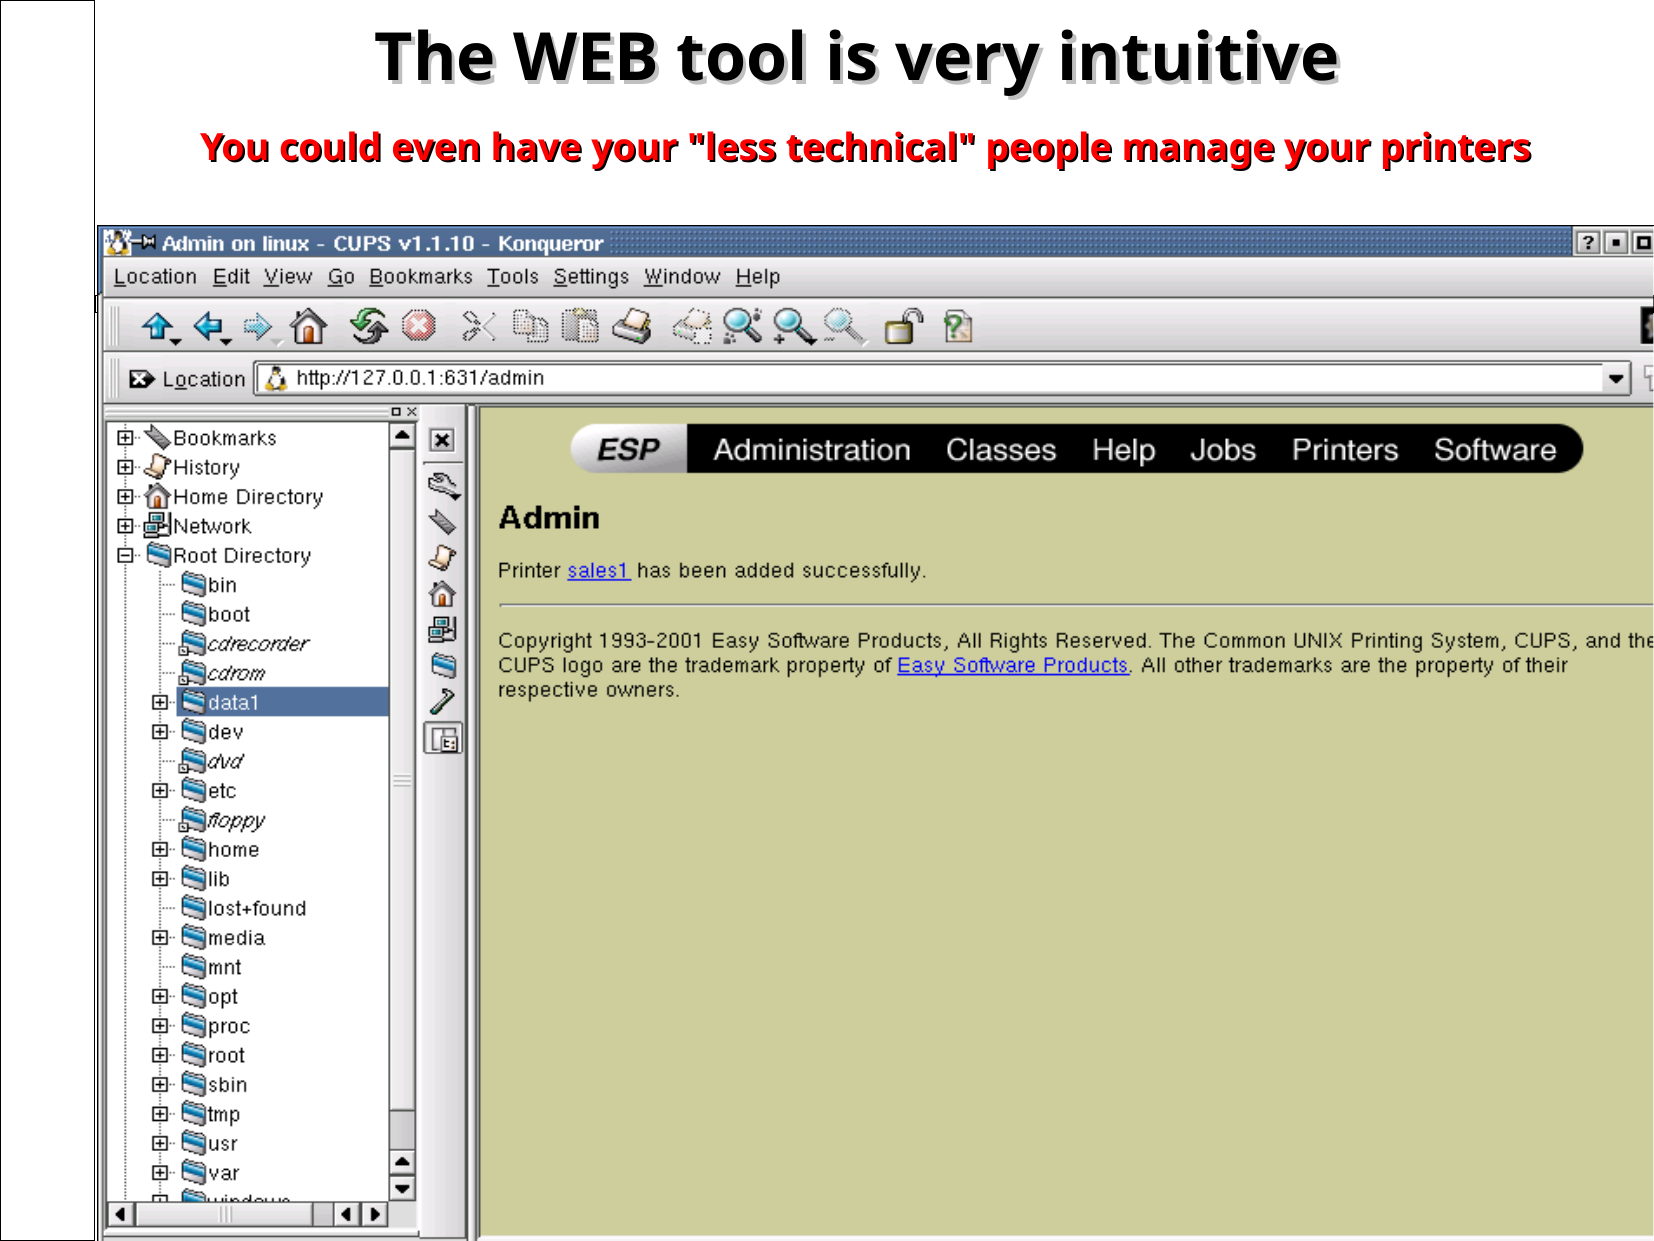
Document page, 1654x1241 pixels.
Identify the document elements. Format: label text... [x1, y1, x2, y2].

text_box You could even have your "less technical" people manage your printers [99, 120, 1634, 172]
picture [97, 225, 1654, 1241]
text_box The WEB tool is very intuitive [182, 9, 1534, 107]
